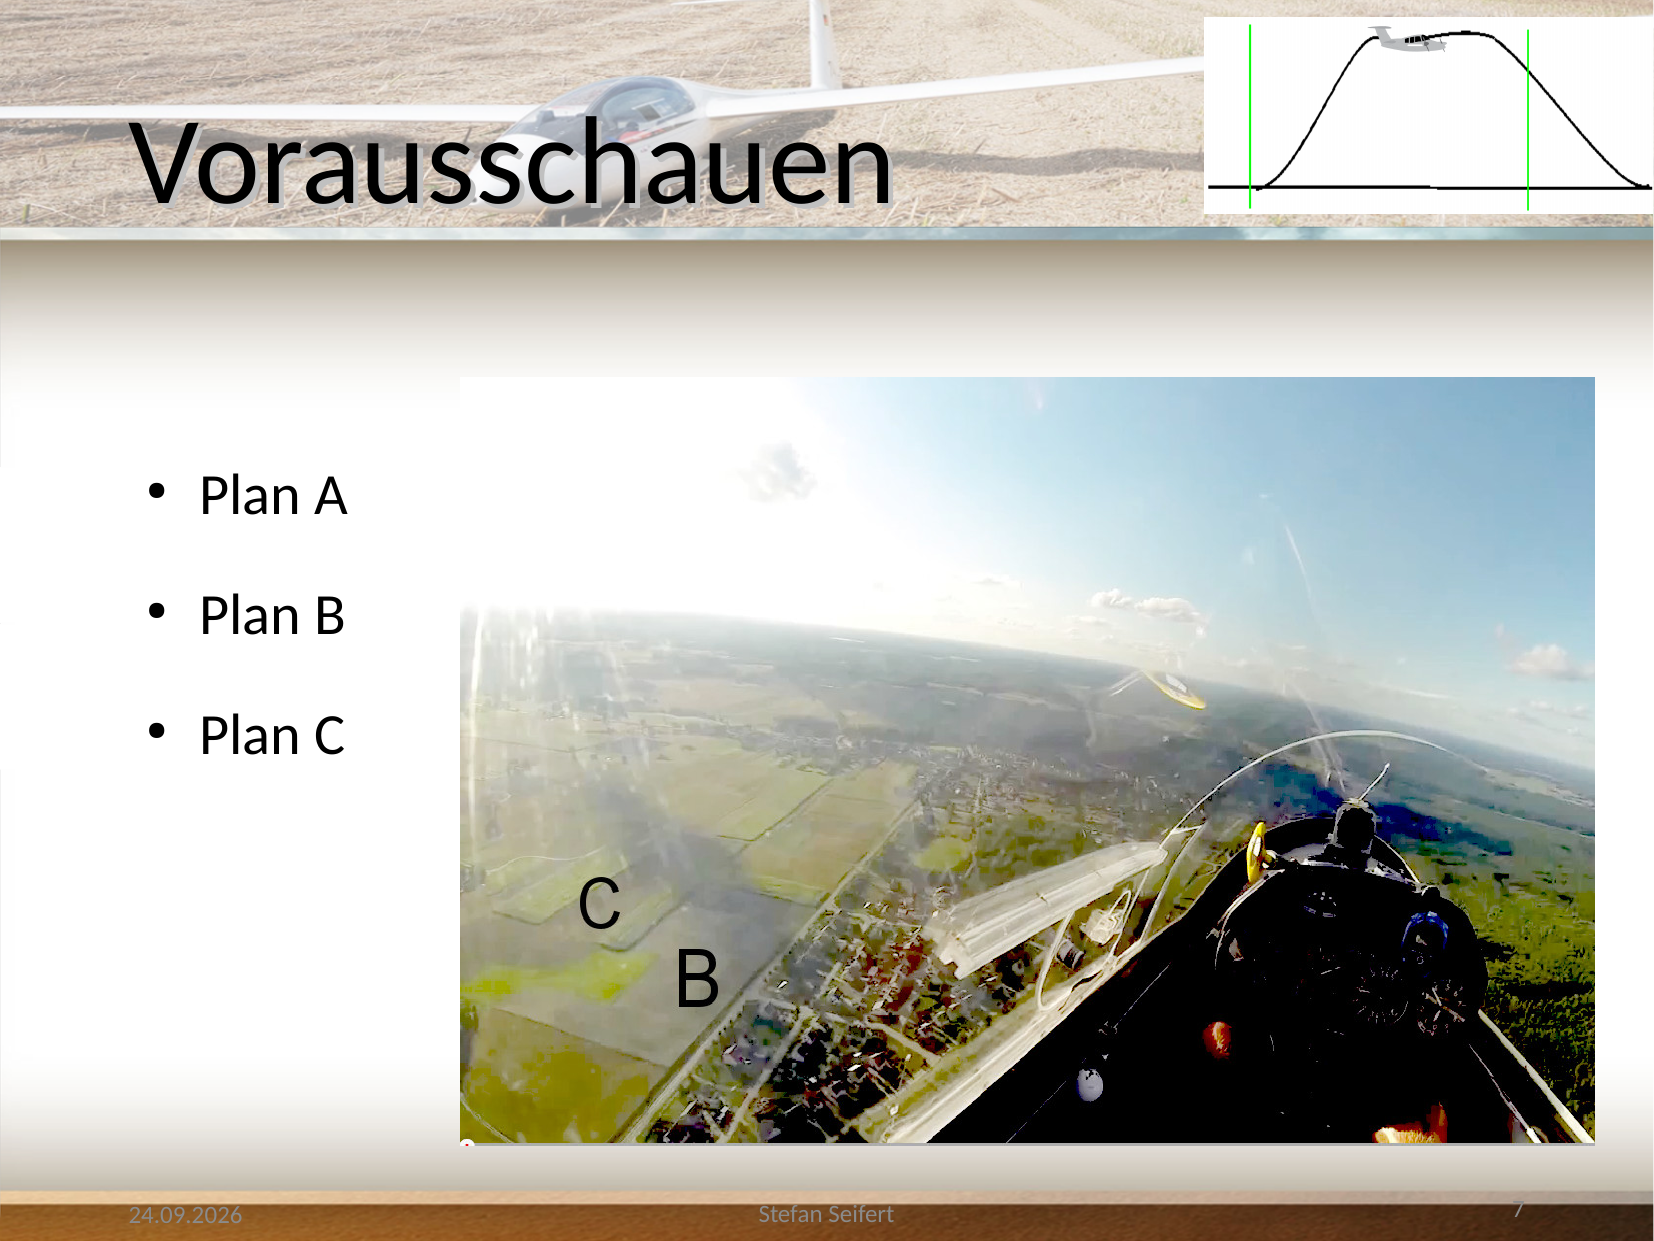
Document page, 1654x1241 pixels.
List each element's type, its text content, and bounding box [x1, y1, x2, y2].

footer Stefan Seifert [547, 1179, 1106, 1241]
slide_number 14.02.2015 [113, 1180, 486, 1241]
picture [0, 0, 1654, 1241]
list Plan A Plan B Plan C [113, 330, 1540, 1168]
title Vorausschauen [113, 33, 1540, 273]
slide_number <number> [1167, 1174, 1540, 1241]
